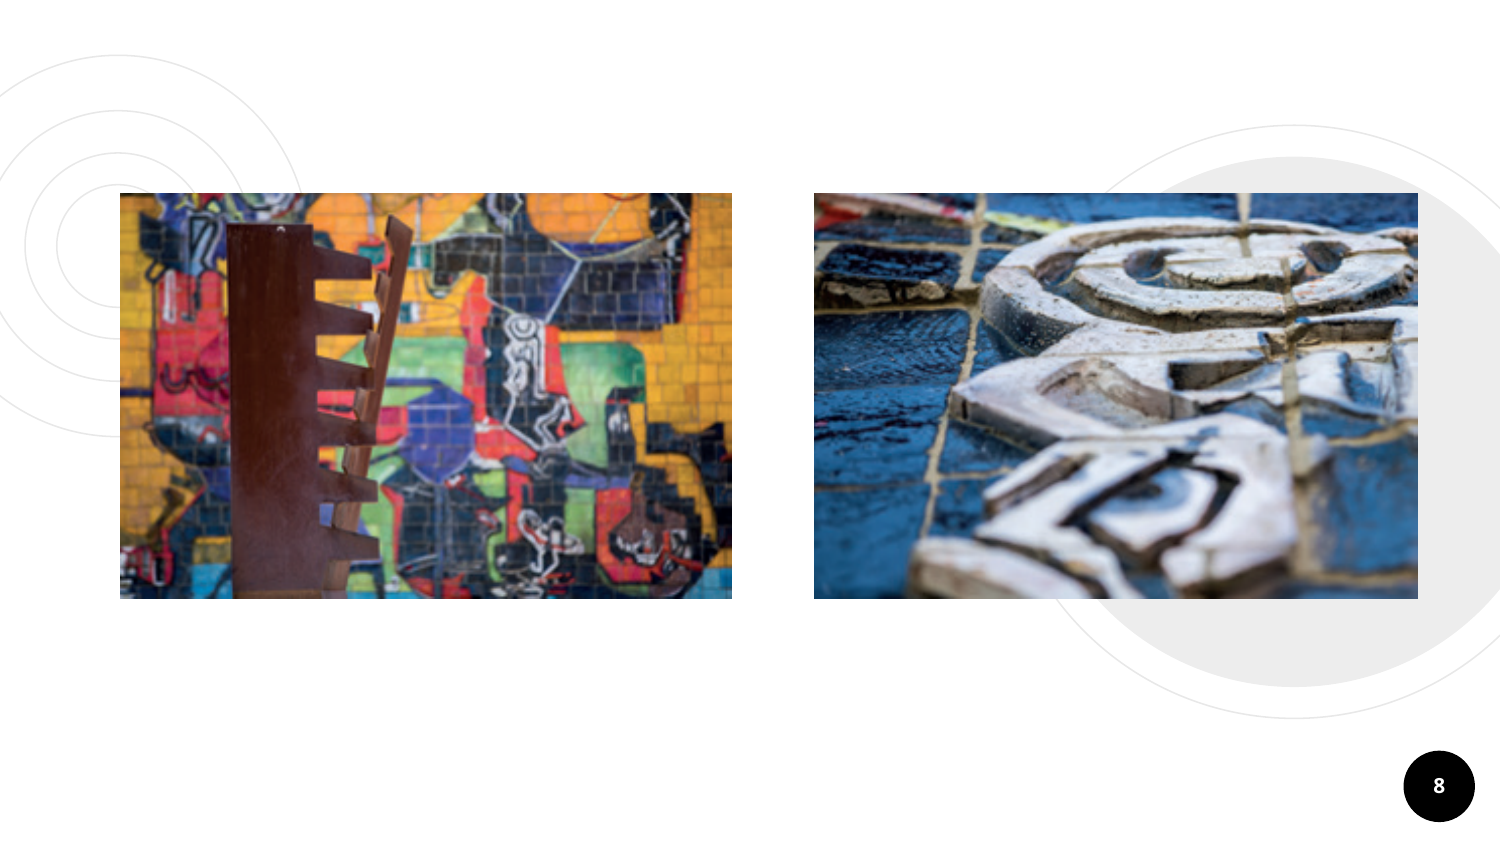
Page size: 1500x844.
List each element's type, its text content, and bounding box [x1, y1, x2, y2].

text_box <zenbakia> [1403, 750, 1475, 823]
picture [814, 193, 1418, 599]
picture [120, 193, 732, 599]
